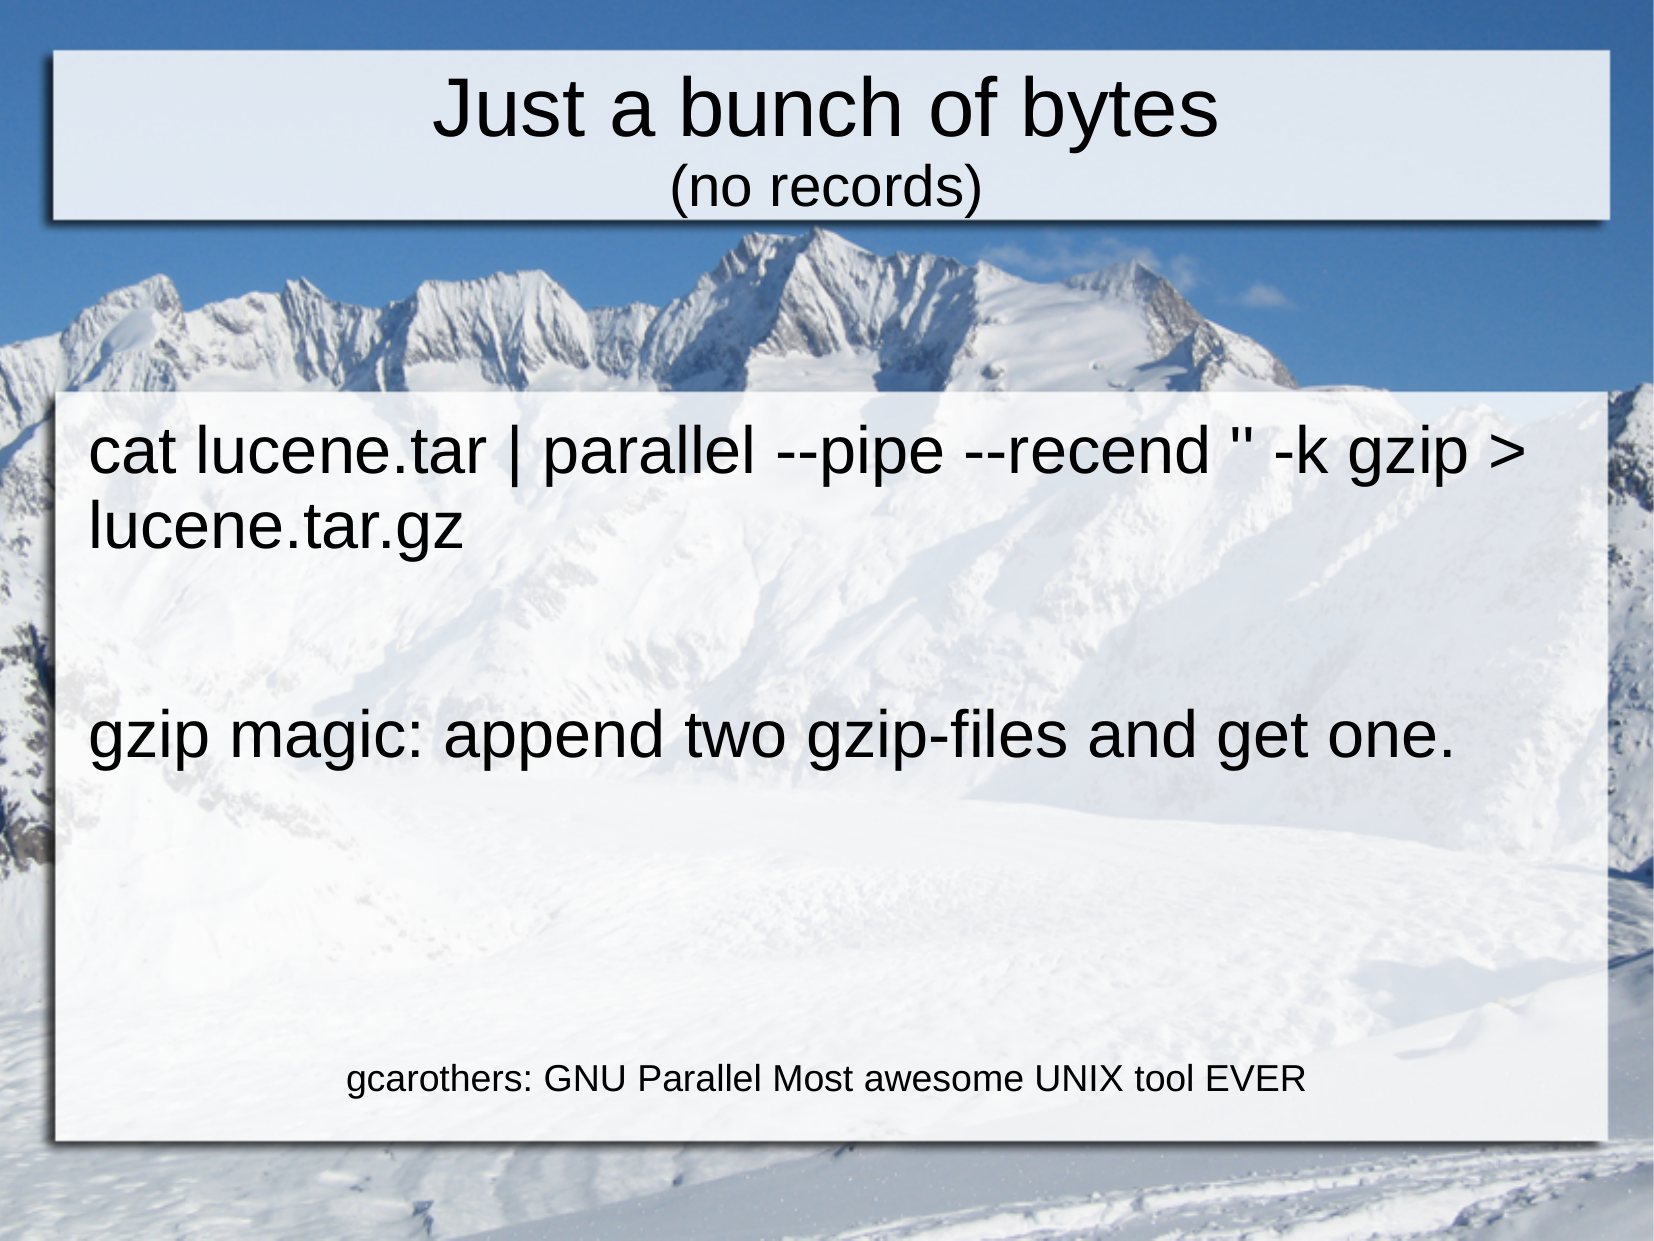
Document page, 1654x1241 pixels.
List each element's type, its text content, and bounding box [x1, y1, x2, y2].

text_box gcarothers: GNU Parallel Most awesome UNIX tool EVER [331, 1050, 1323, 1141]
list cat lucene.tar | parallel --pipe --recend '' -k gzip > lucene.tar.gz gzip magic: append two gzip-files and get one. [88, 413, 1571, 1218]
picture [0, 0, 1654, 1241]
title Just a bunch of bytes (no records) [59, 60, 1595, 219]
